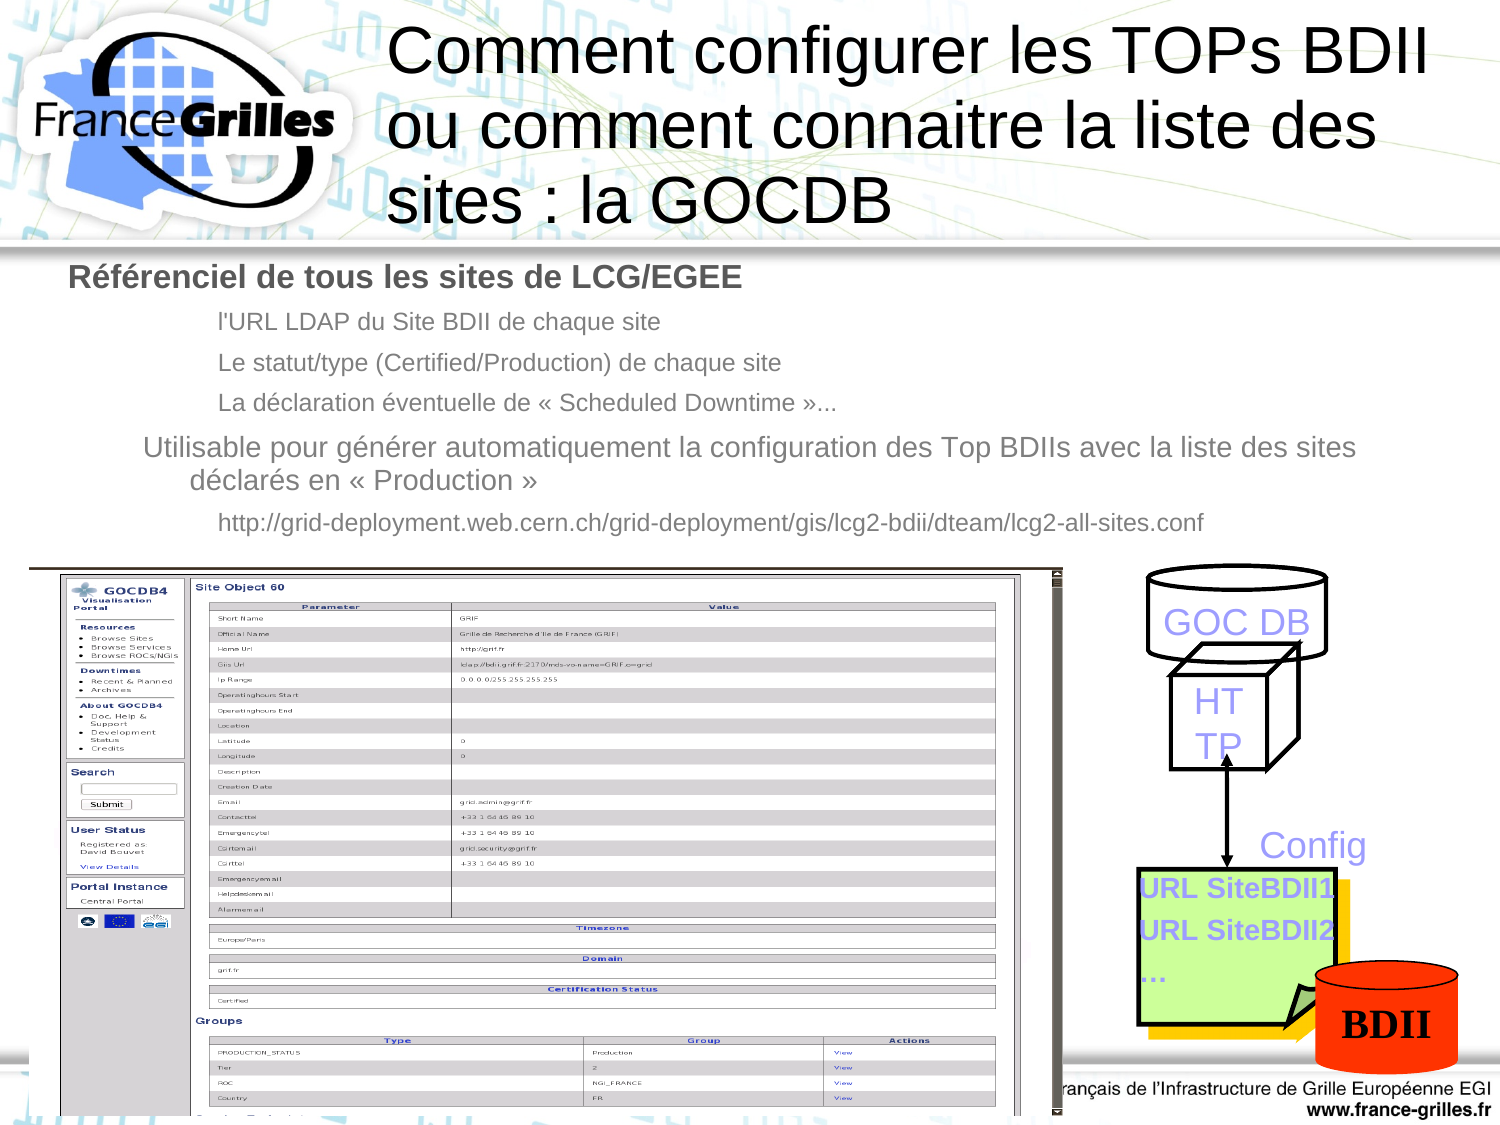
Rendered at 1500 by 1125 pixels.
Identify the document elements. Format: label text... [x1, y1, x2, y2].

text_box URL SiteBDII1 URL SiteBDII2 … [1138, 869, 1336, 1025]
text_box HTTP [1170, 676, 1267, 770]
title Comment configurer les TOPs BDII ou comment connaitre la liste des sites : la GOCDB [372, 0, 1459, 250]
text_box HTTP [1224, 736, 1236, 746]
picture [0, 0, 1500, 1125]
text_box BDII [1326, 993, 1447, 1057]
text_box GOC DB [1148, 579, 1326, 661]
text_box Config [1244, 813, 1383, 874]
text_box [1315, 960, 1458, 1075]
list Référenciel de tous les sites de LCG/EGEE l'URL LDAP du Site BDII de chaque site Le statut/type (Certified/Production) de chaque site La déclaration éventuelle de « Scheduled Downtime »... Utilisable pour générer automatiquement la configuration des Top BDIIs avec la liste des sites déclarés en « Production » http://grid-deployment.web.cern.ch/grid-deployment/gis/lcg2-bdii/dteam/lcg2-all-sites.conf [53, 250, 1459, 579]
